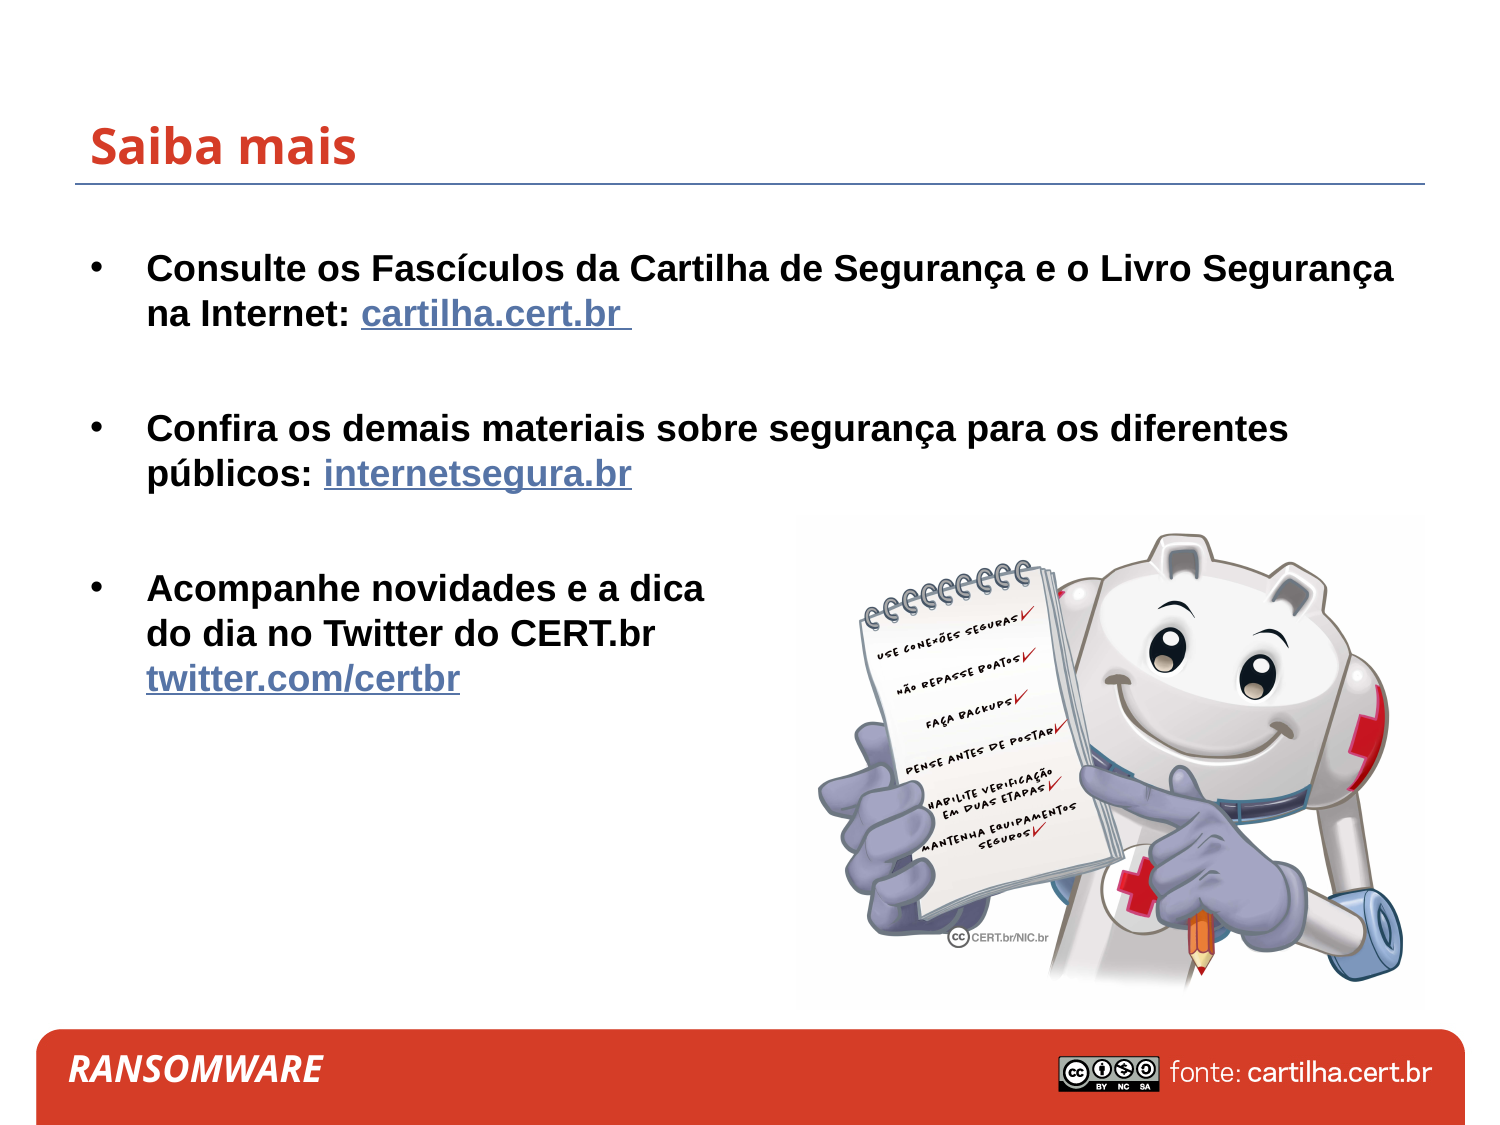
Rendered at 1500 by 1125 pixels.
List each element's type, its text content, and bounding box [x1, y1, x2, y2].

picture [0, 0, 1500, 1125]
title Saiba mais [75, 54, 1425, 182]
list Consulte os Fascículos da Cartilha de Segurança e o Livro Segurança na Internet: cartilha.cert.br Confira os demais materiais sobre segurança para os diferentes públicos: internetsegura.br Acompanhe novidades e a dica do dia no Twitter do CERT.br twitter.com/certbr [75, 236, 1425, 979]
